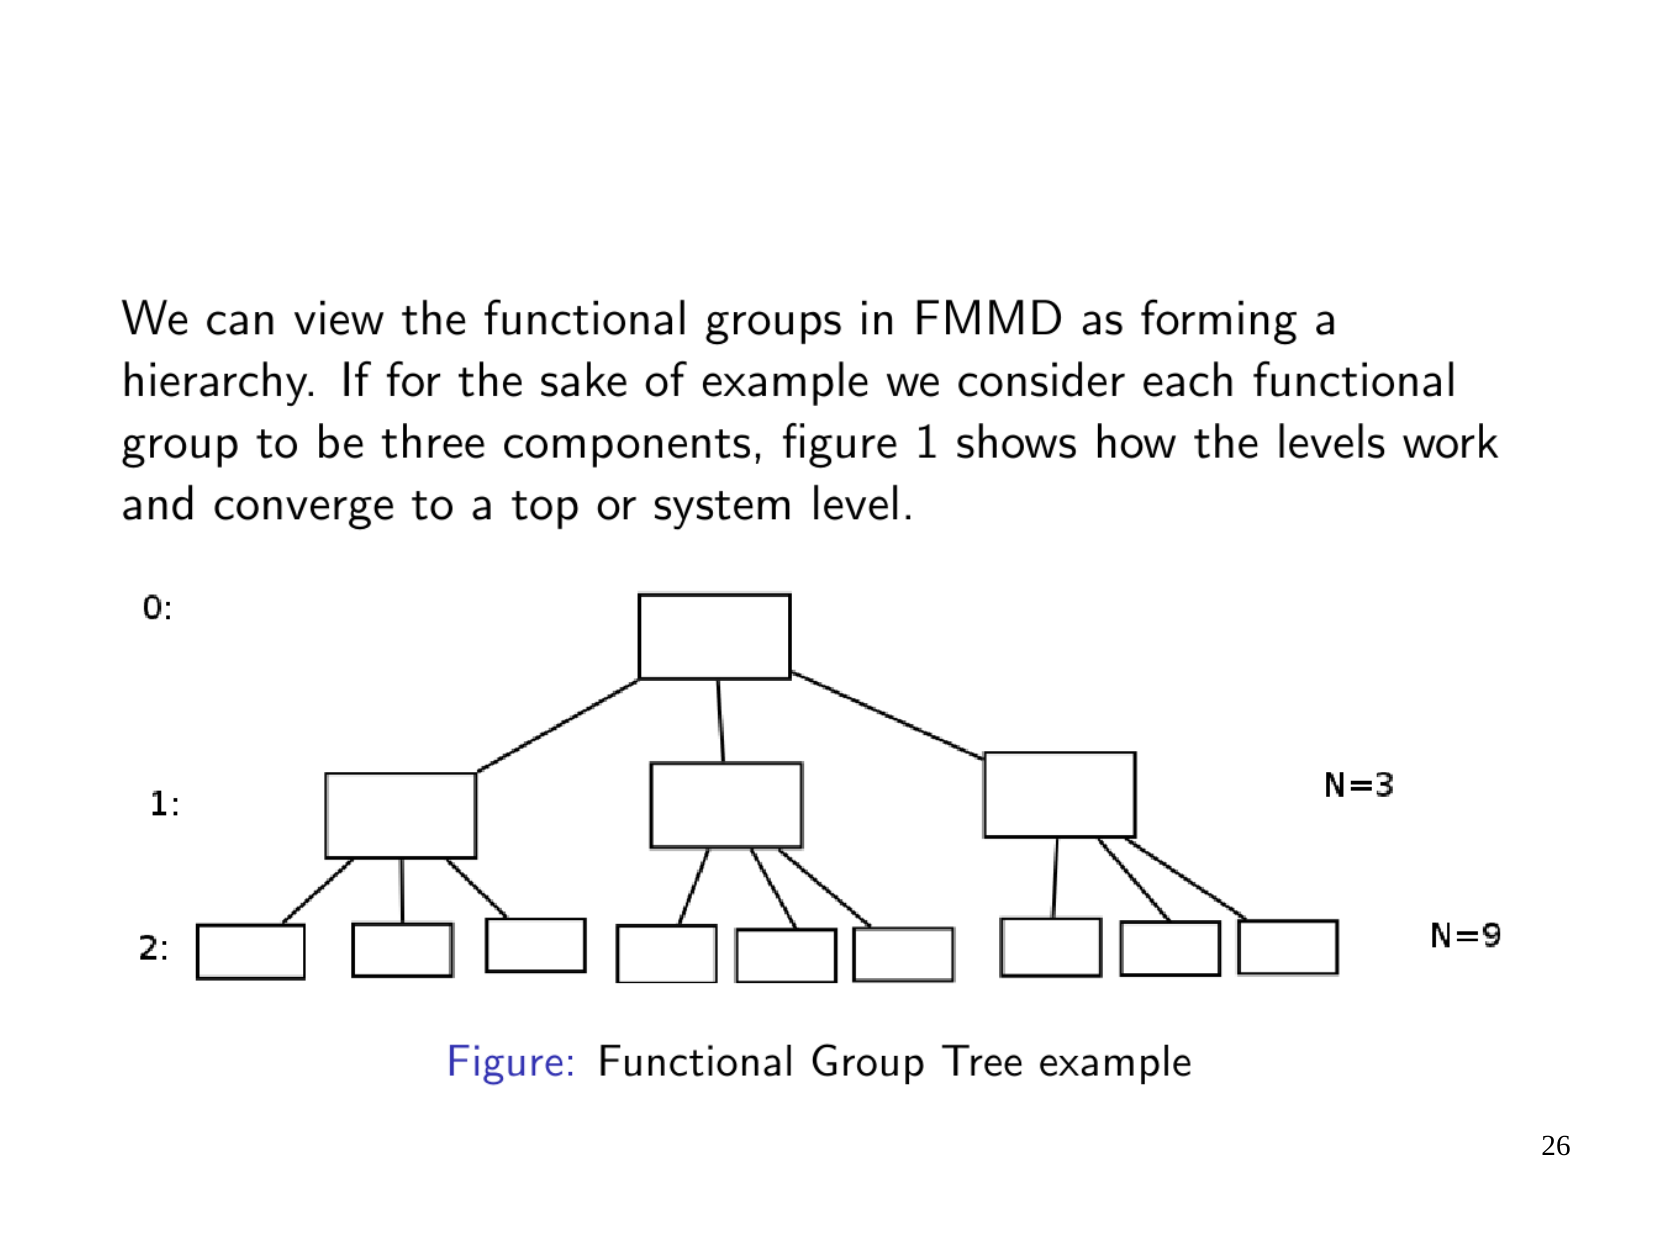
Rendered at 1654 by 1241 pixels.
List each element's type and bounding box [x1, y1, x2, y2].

picture [112, 290, 1541, 1109]
